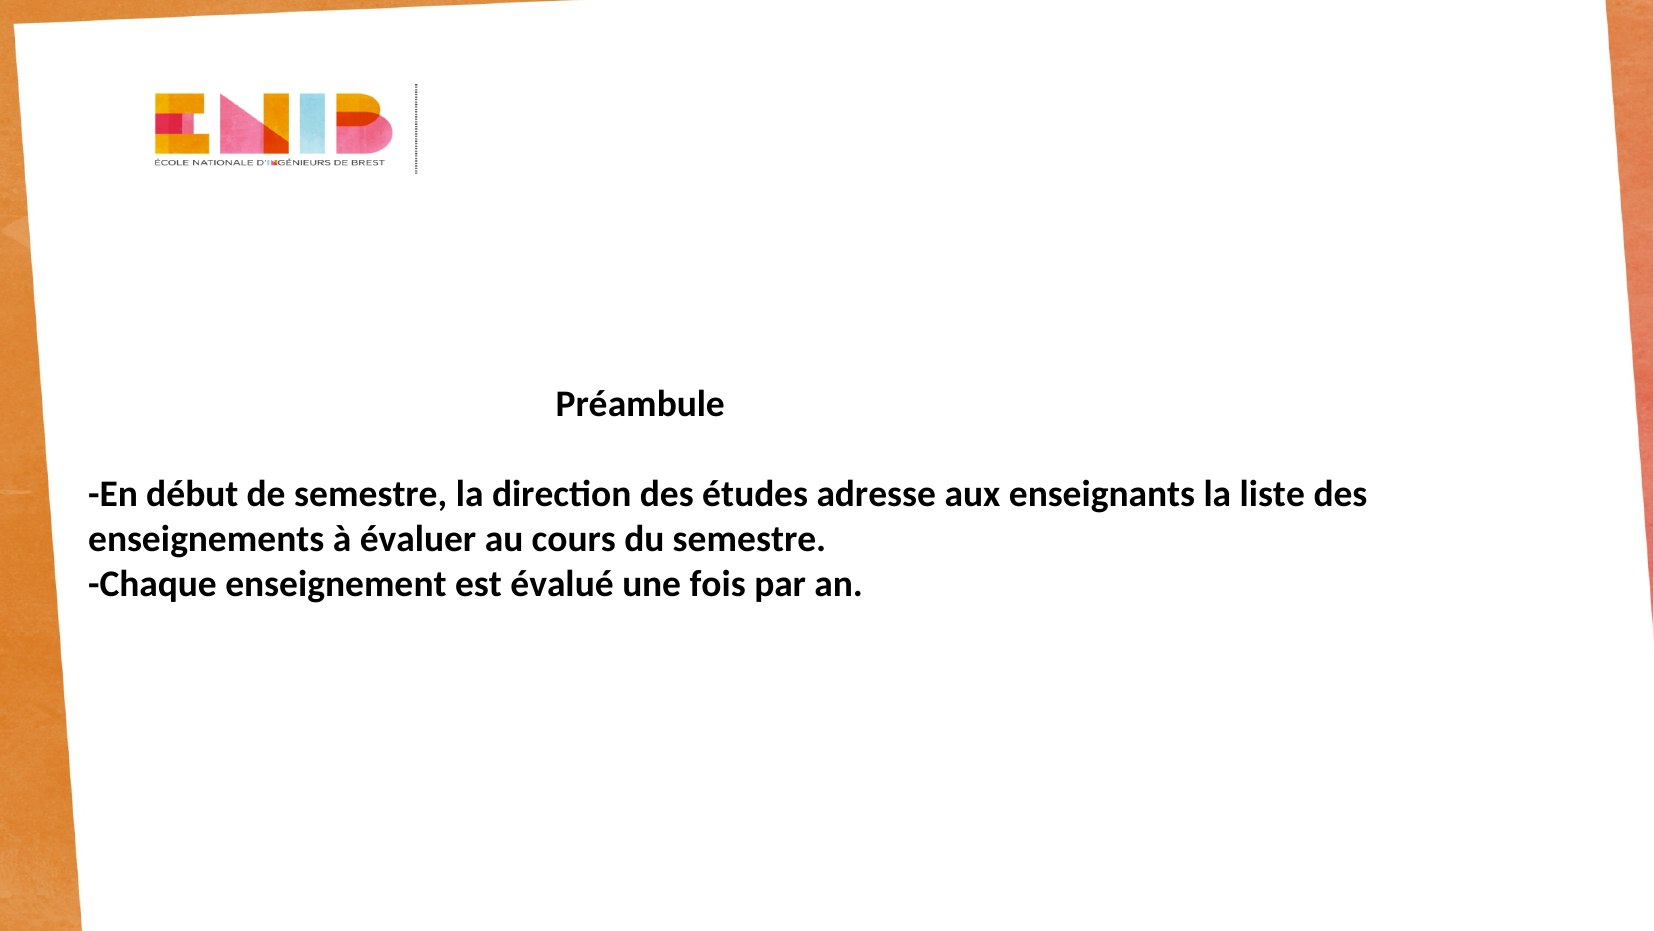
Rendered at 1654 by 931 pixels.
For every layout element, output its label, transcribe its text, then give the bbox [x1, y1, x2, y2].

picture [0, 0, 1654, 931]
text_box Préambule -En début de semestre, la direction des études adresse aux enseignants la liste des enseignements à évaluer au cours du semestre. -Chaque enseignement est évalué une fois par an. [73, 371, 1506, 931]
